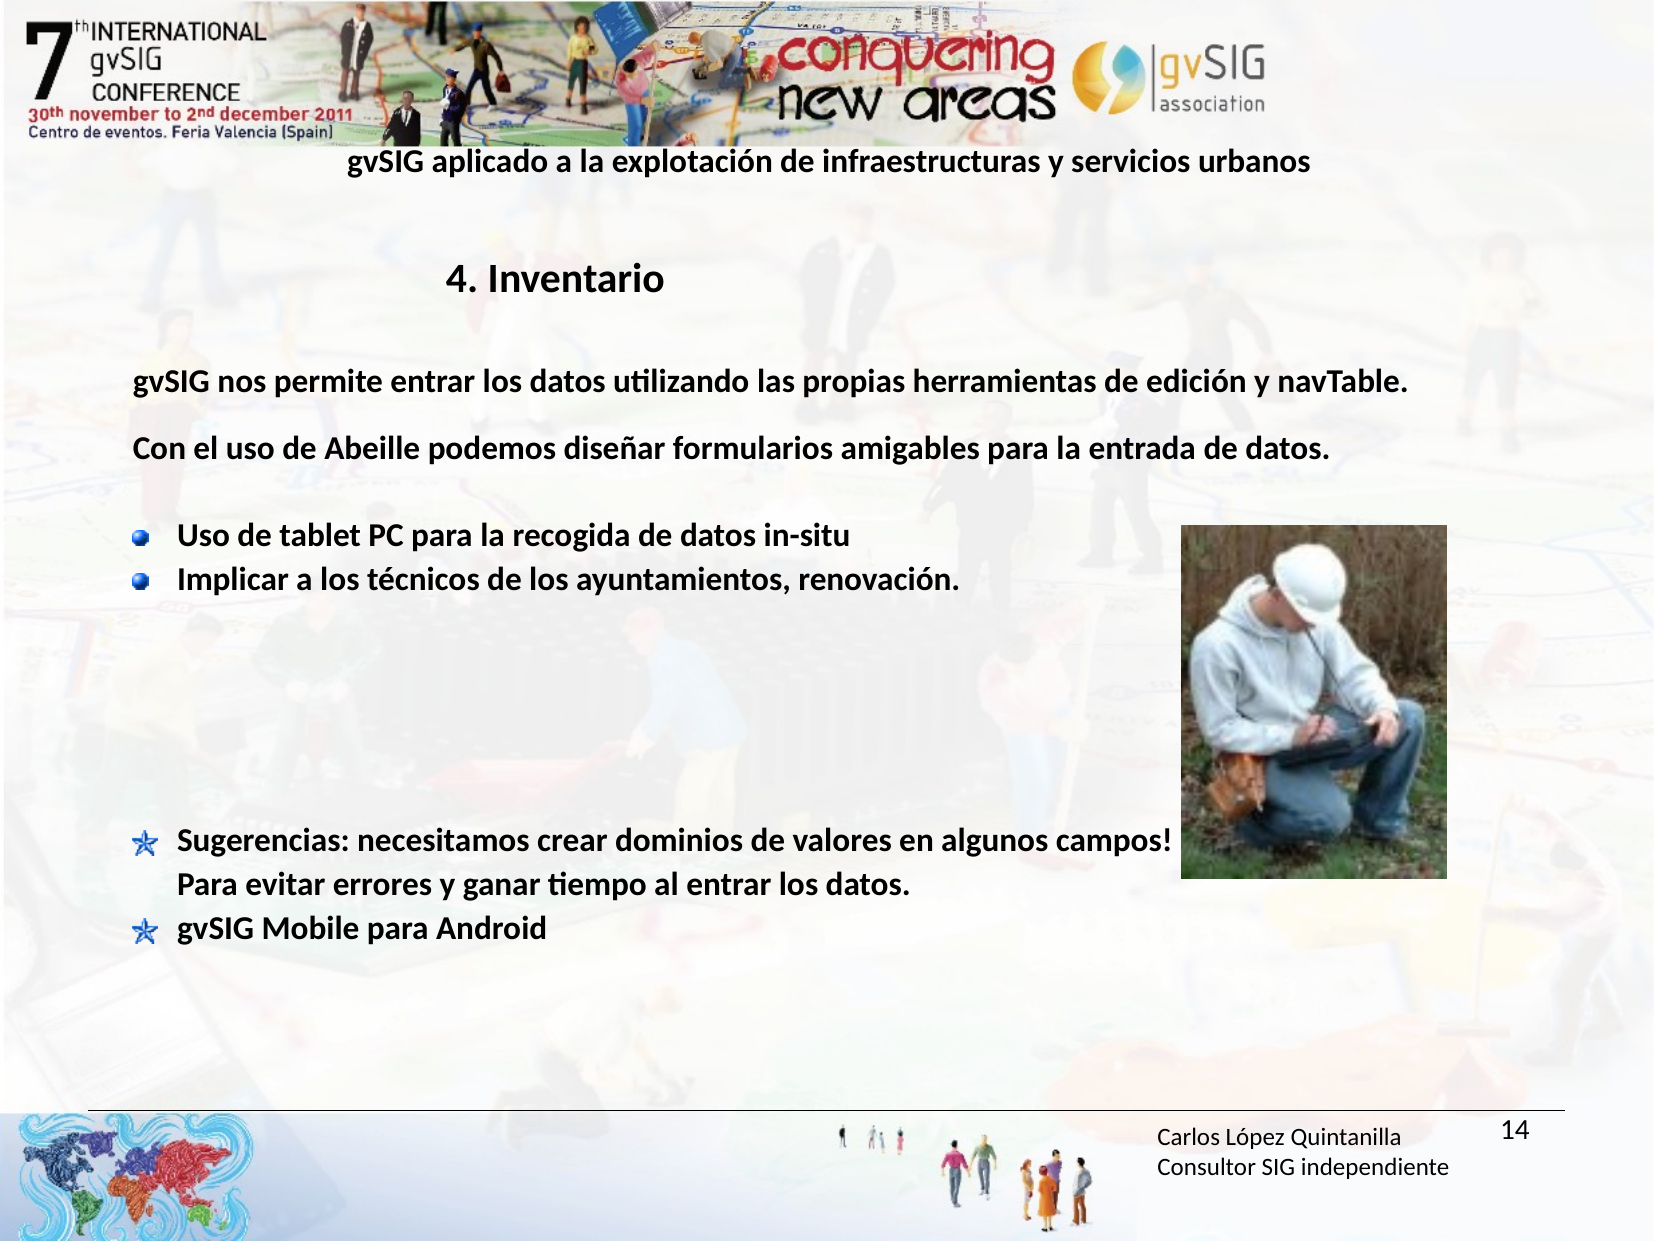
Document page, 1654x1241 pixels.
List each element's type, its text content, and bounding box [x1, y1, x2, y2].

title Carlos López Quintanilla Consultor SIG independiente [1142, 1112, 1527, 1203]
text_box <number> [1485, 1110, 1638, 1161]
text_box gvSIG nos permite entrar los datos utilizando las propias herramientas de edición y navTable. Con el uso de Abeille podemos diseñar formularios amigables para la entrada de datos. Uso de tablet PC para la recogida de datos in-situ Implicar a los técnicos de los ayuntamientos, renovación. Sugerencias: necesitamos crear dominios de valores en algunos campos! Para evitar errores y ganar tiempo al entrar los datos. gvSIG Mobile para Android [118, 360, 1536, 1106]
picture [0, 0, 1654, 1241]
title gvSIG aplicado a la explotación de infraestructuras y servicios urbanos [76, 131, 1583, 187]
text_box 4. Inventario [431, 253, 1111, 320]
